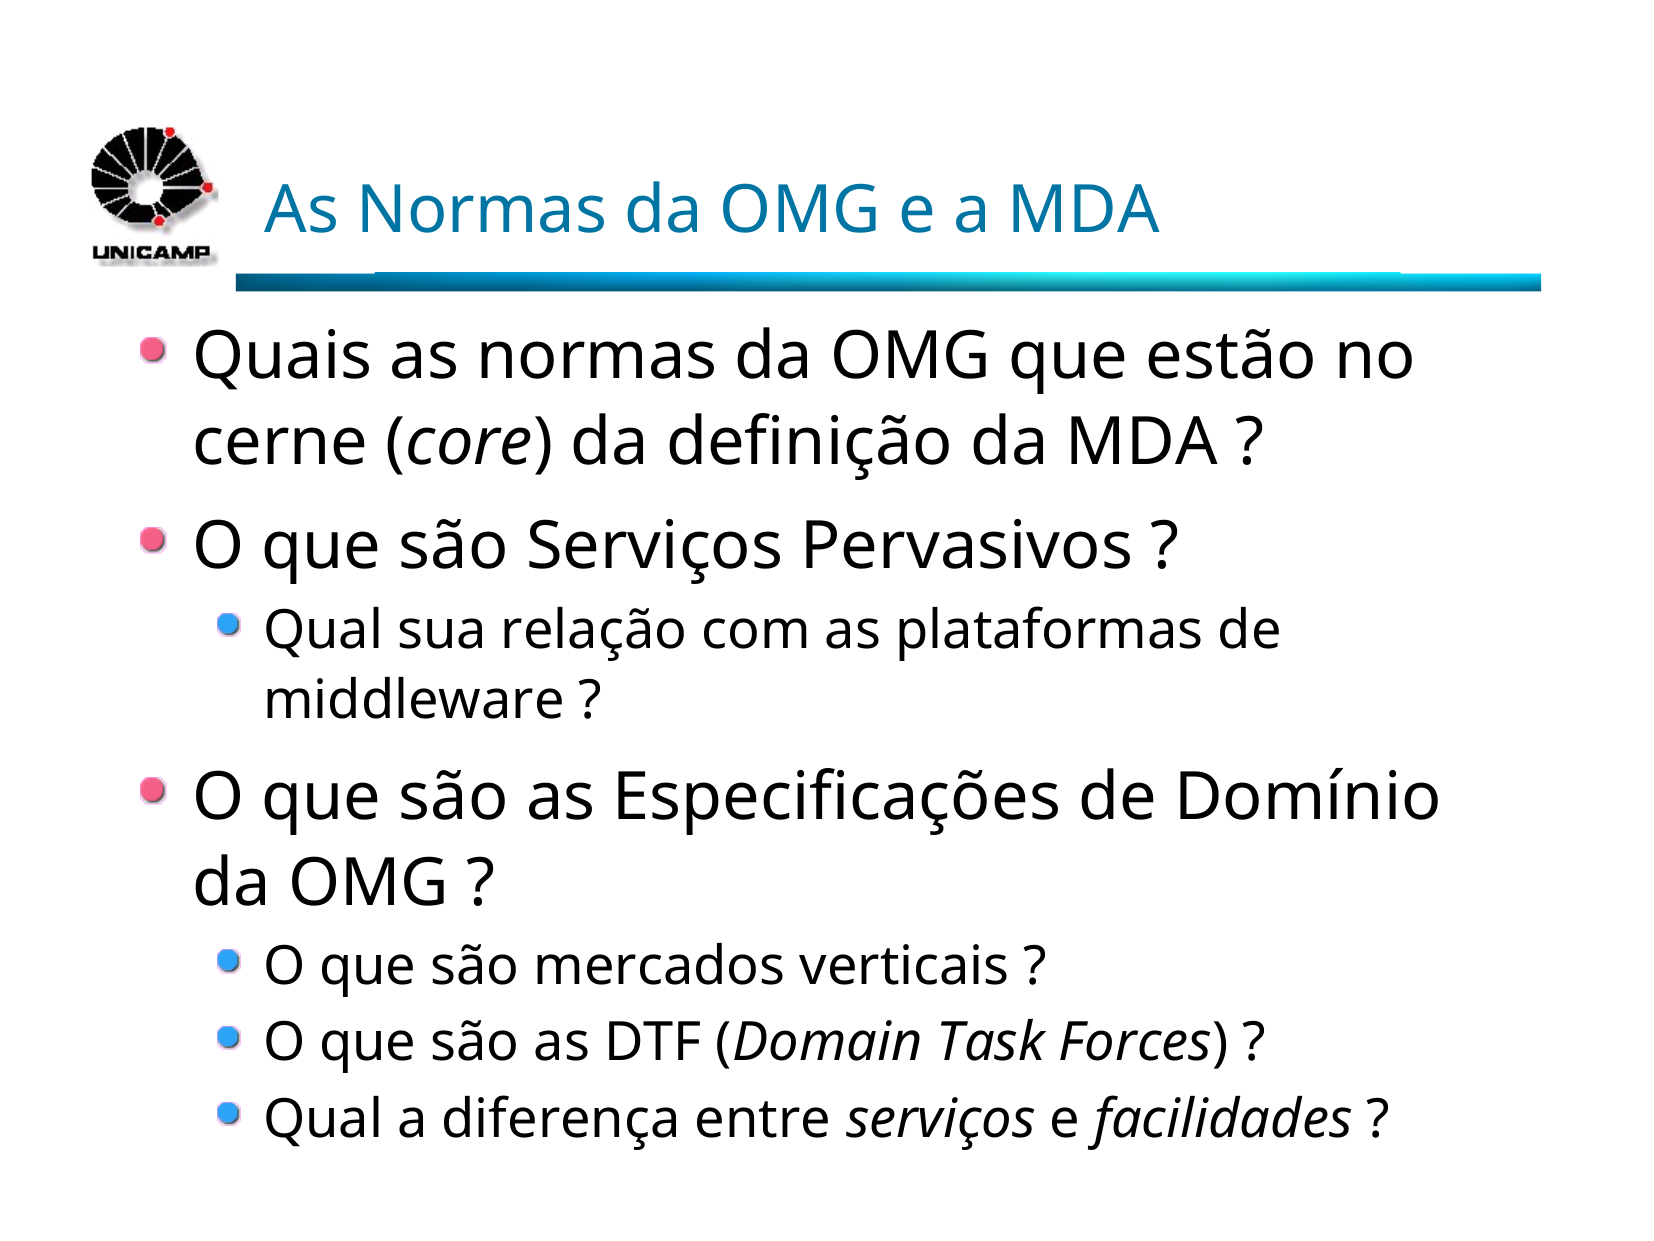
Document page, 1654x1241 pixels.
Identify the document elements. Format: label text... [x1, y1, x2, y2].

title As Normas da OMG e a MDA [264, 57, 1534, 250]
picture [125, 272, 1654, 295]
list Quais as normas da OMG que estão no cerne (core) da definição da MDA ? O que são Serviços Pervasivos ? Qual sua relação com as plataformas de middleware ? O que são as Especificações de Domínio da OMG ? O que são mercados verticais ? O que são as DTF (Domain Task Forces) ? Qual a diferença entre serviços e facilidades ? [121, 309, 1534, 1167]
